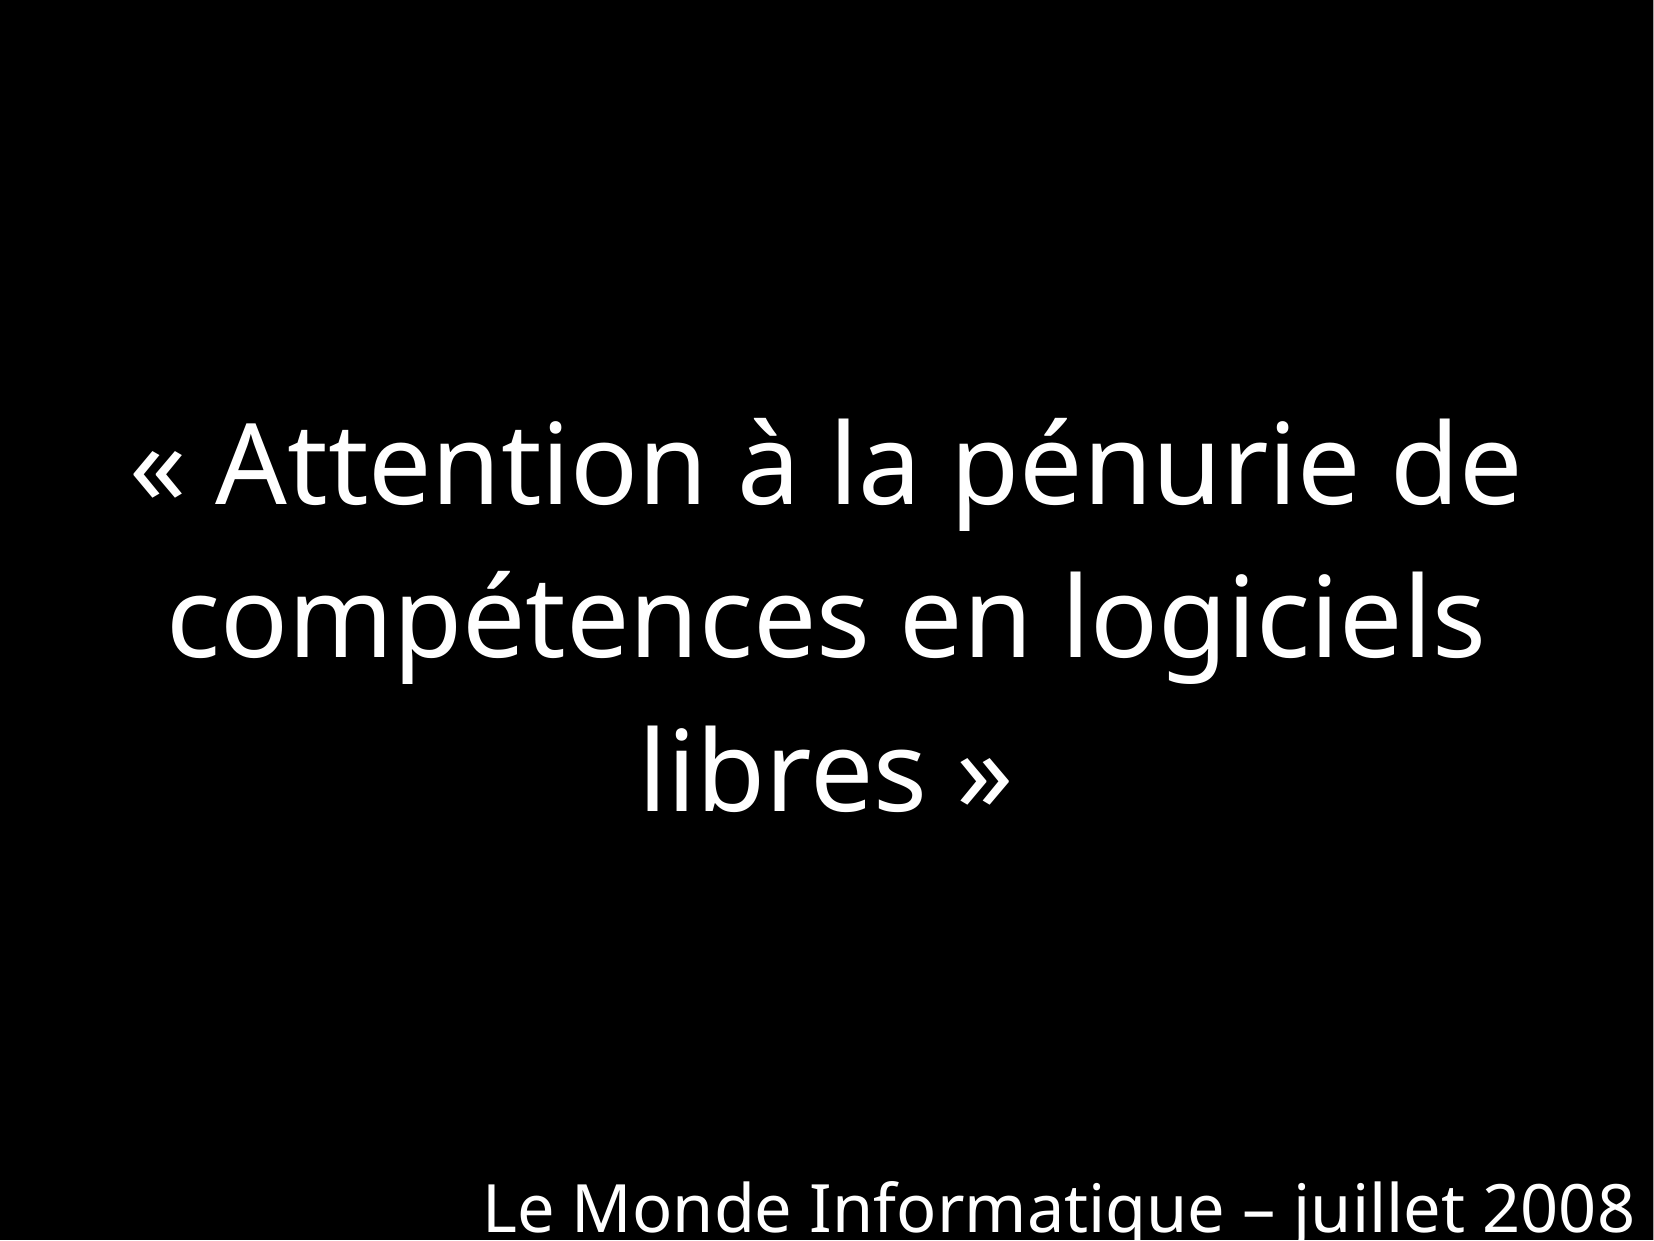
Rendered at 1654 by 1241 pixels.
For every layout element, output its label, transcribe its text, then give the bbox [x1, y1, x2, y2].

text_box Le Monde Informatique – juillet 2008 [224, 1153, 1652, 1241]
title « Attention à la pénurie de compétences en logiciels libres » [82, 56, 1571, 1172]
